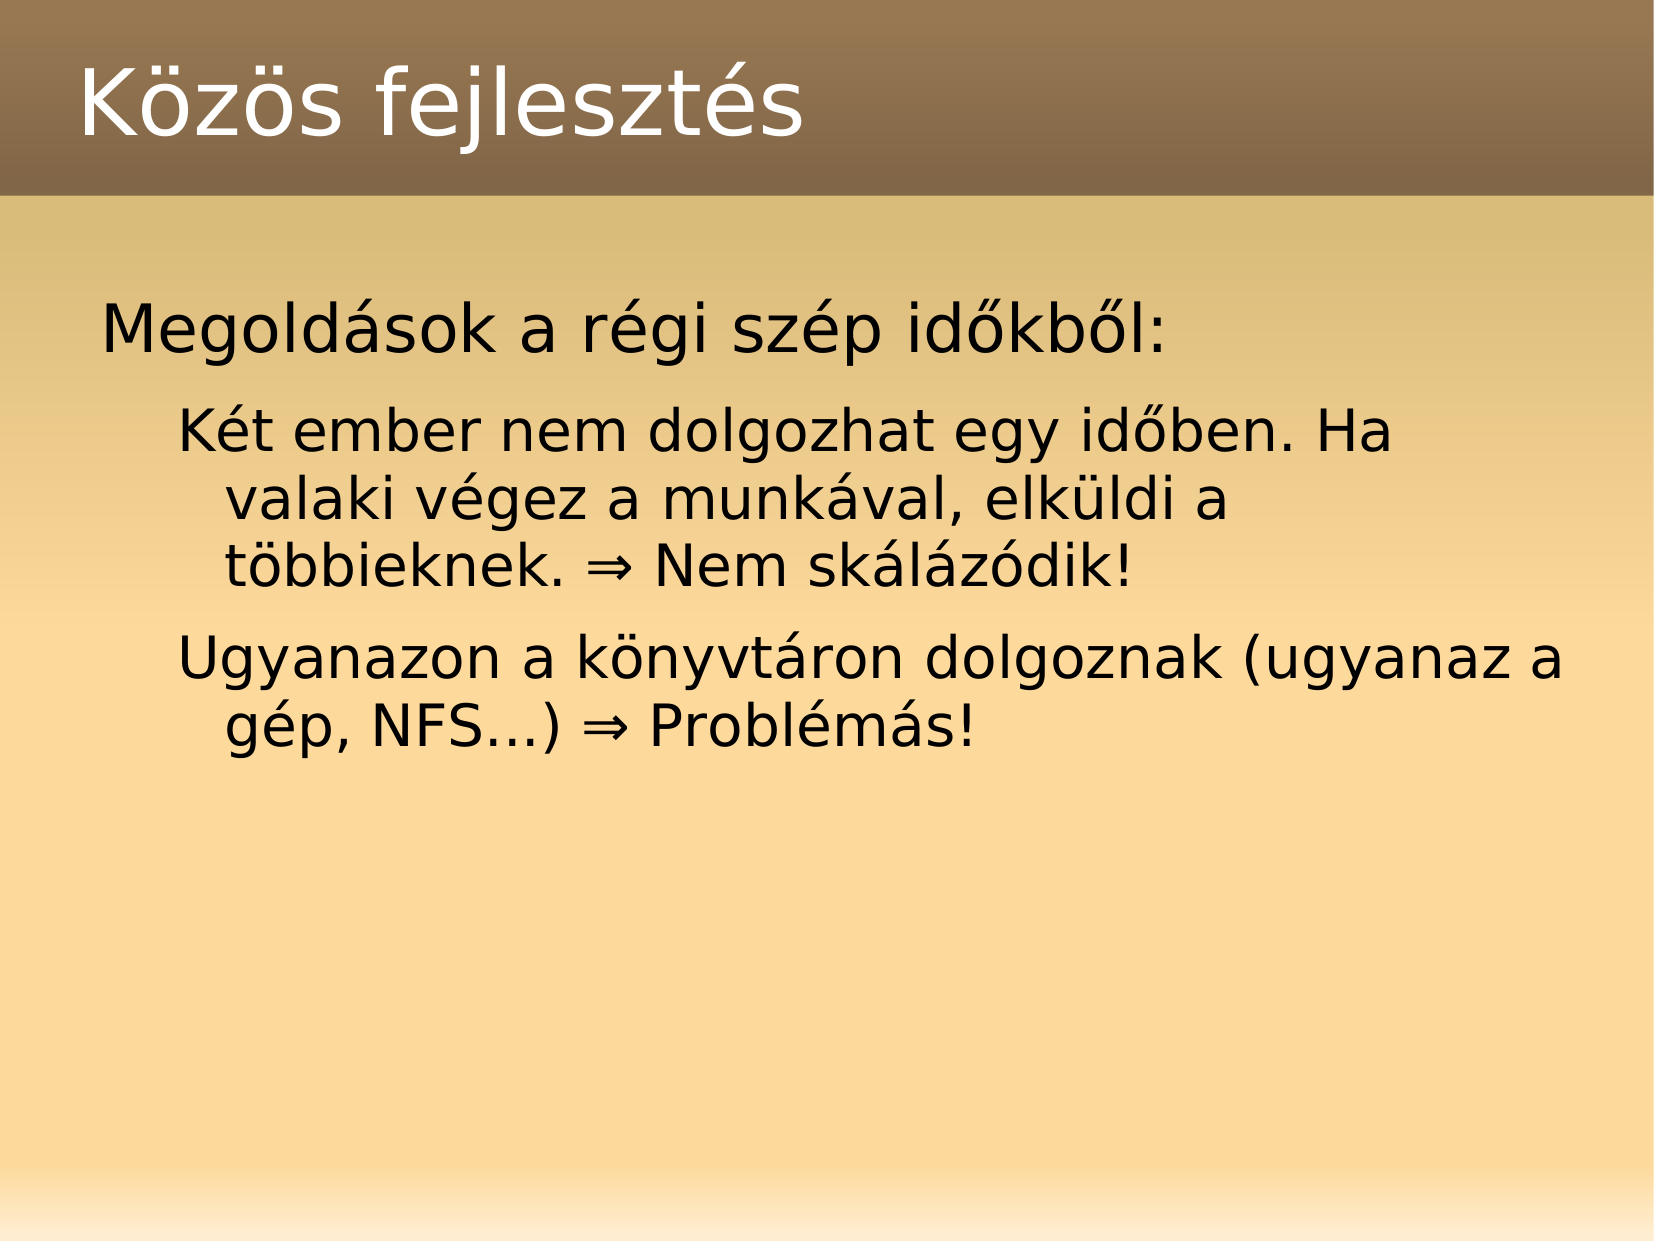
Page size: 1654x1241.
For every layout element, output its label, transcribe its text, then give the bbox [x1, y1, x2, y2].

list Megoldások a régi szép időkből: Két ember nem dolgozhat egy időben. Ha valaki végez a munkával, elküldi a többieknek. ⇒ Nem skálázódik! Ugyanazon a könyvtáron dolgoznak (ugyanaz a gép, NFS...) ⇒ Problémás! [82, 290, 1571, 1094]
picture [0, 0, 1654, 1241]
title Közös fejlesztés [76, 7, 1565, 200]
